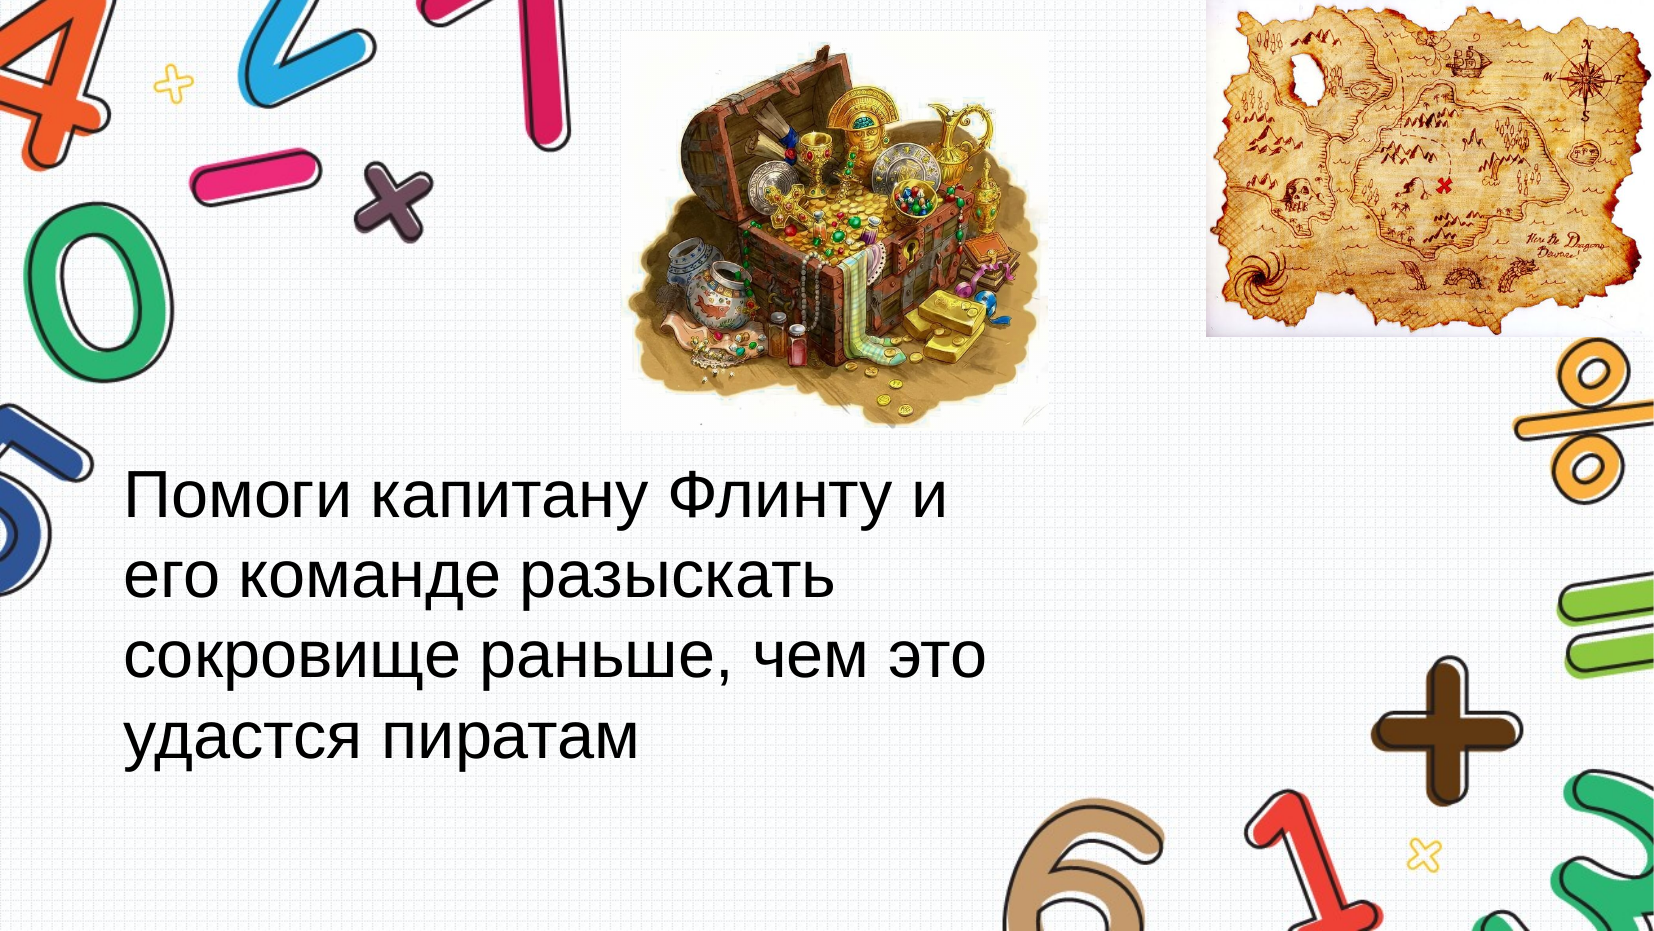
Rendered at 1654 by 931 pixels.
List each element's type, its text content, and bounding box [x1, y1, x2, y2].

picture [621, 31, 1048, 431]
list Помоги капитану Флинту и его команде разыскать сокровище раньше, чем это удастся пиратам [123, 451, 1031, 903]
picture [1206, 0, 1654, 337]
